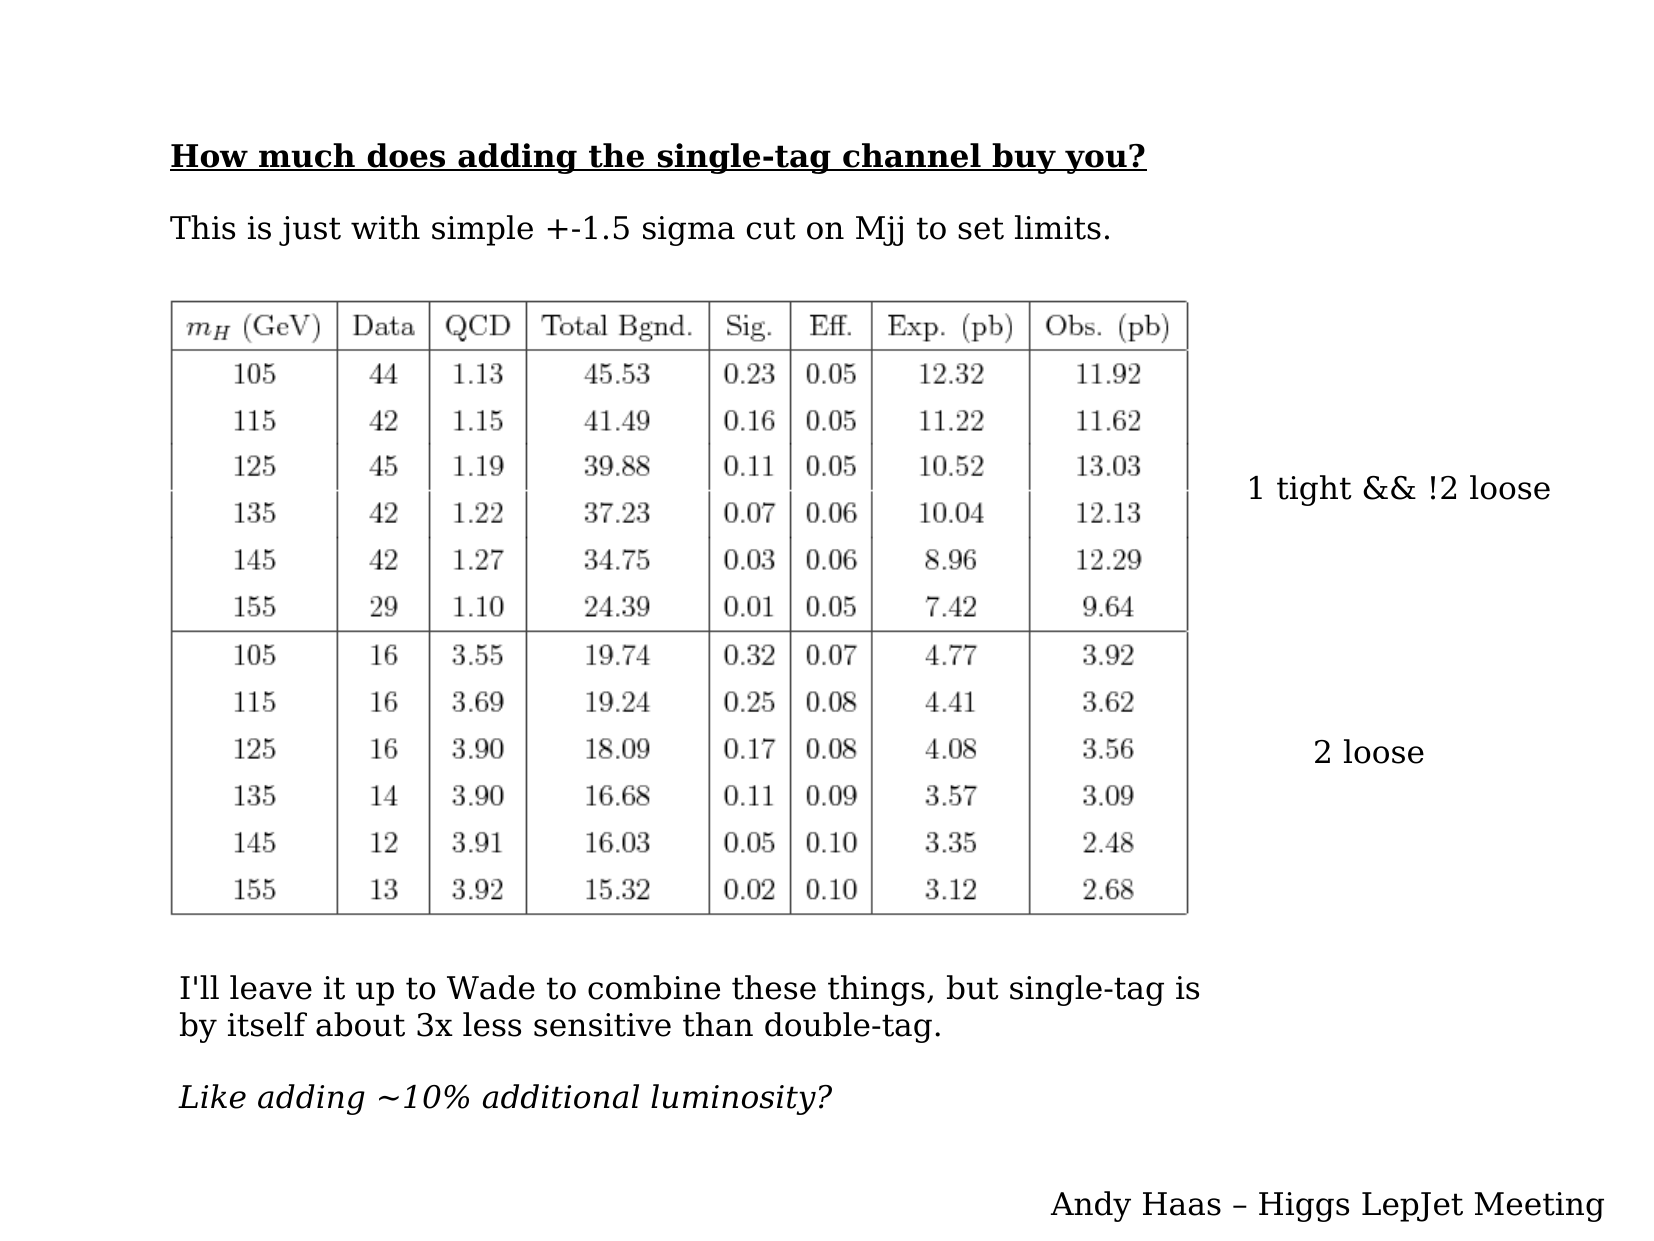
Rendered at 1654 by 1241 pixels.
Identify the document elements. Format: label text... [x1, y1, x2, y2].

text_box 2 loose [1313, 735, 1426, 772]
text_box I'll leave it up to Wade to combine these things, but single-tag is by itself about 3x less sensitive than double-tag. Like adding ~10% additional luminosity? [179, 971, 1203, 1117]
text_box 1 tight && !2 loose [1246, 470, 1552, 507]
picture [154, 287, 1198, 923]
text_box How much does adding the single-tag channel buy you? This is just with simple +-1.5 sigma cut on Mjj to set limits. [170, 137, 1148, 247]
